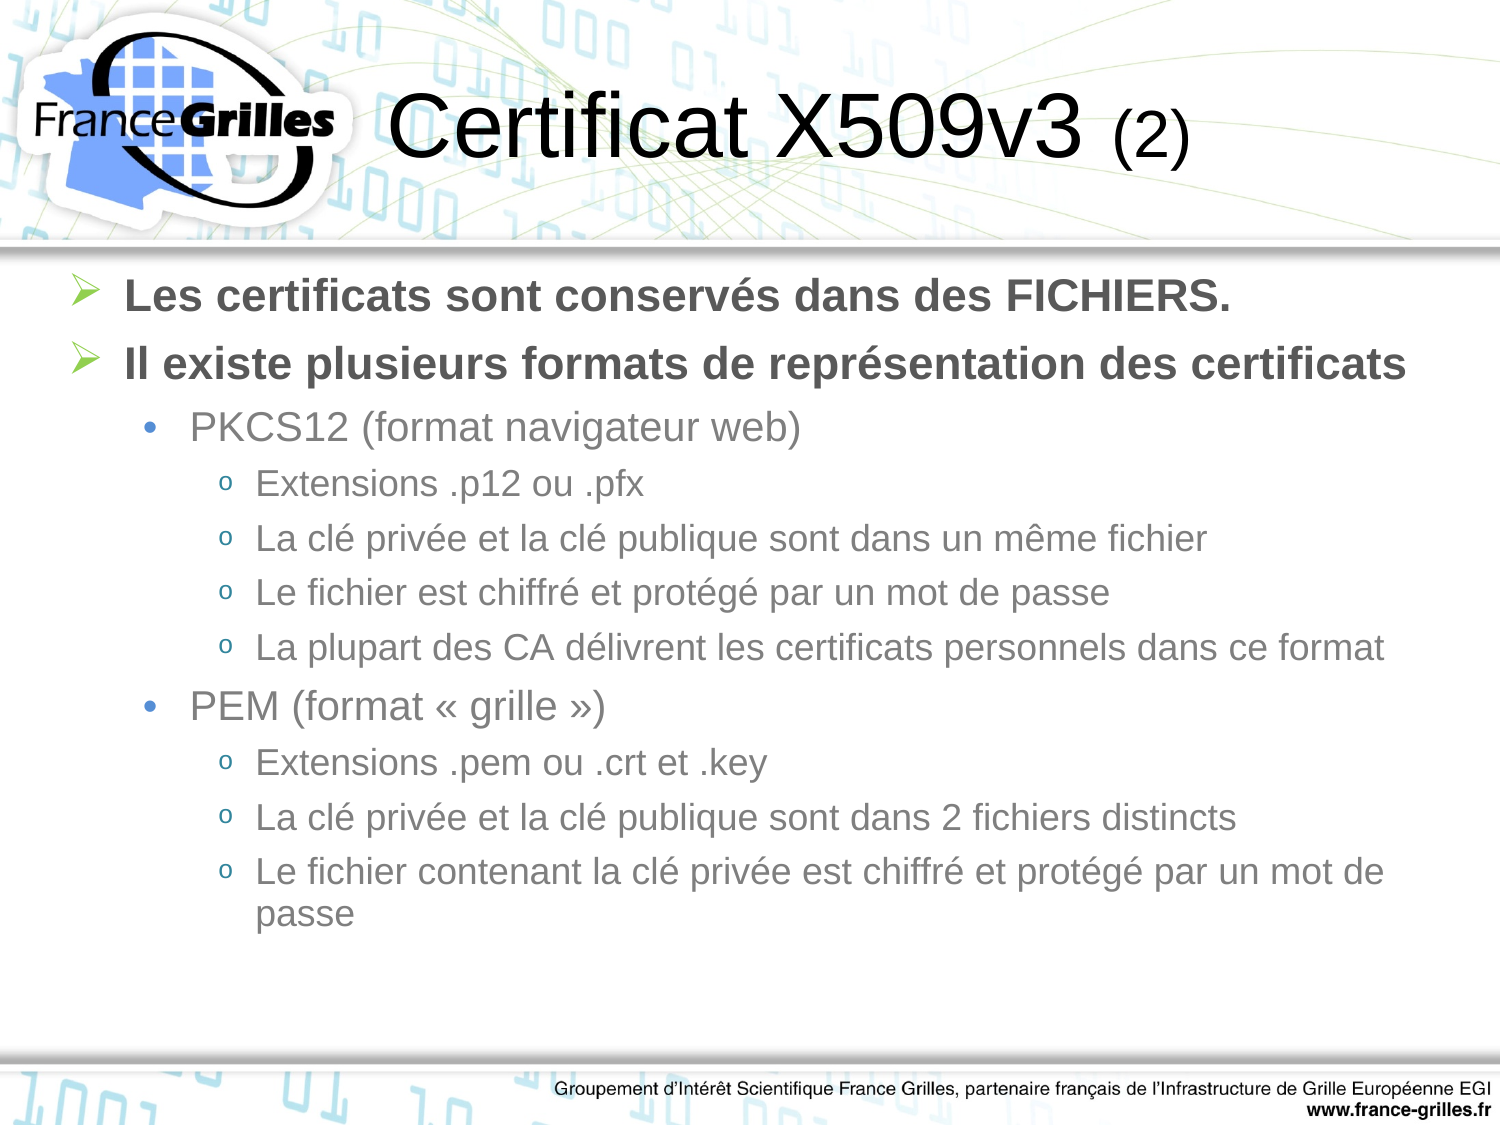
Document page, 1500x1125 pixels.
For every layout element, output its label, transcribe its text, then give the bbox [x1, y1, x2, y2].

picture [0, 0, 1500, 1125]
title Certificat X509v3 (2) [372, 7, 1459, 244]
list Les certificats sont conservés dans des FICHIERS. Il existe plusieurs formats de représentation des certificats PKCS12 (format navigateur web) Extensions .p12 ou .pfx La clé privée et la clé publique sont dans un même fichier Le fichier est chiffré et protégé par un mot de passe La plupart des CA délivrent les certificats personnels dans ce format PEM (format « grille ») Extensions .pem ou .crt et .key La clé privée et la clé publique sont dans 2 fichiers distincts Le fichier contenant la clé privée est chiffré et protégé par un mot de passe [53, 262, 1459, 1028]
